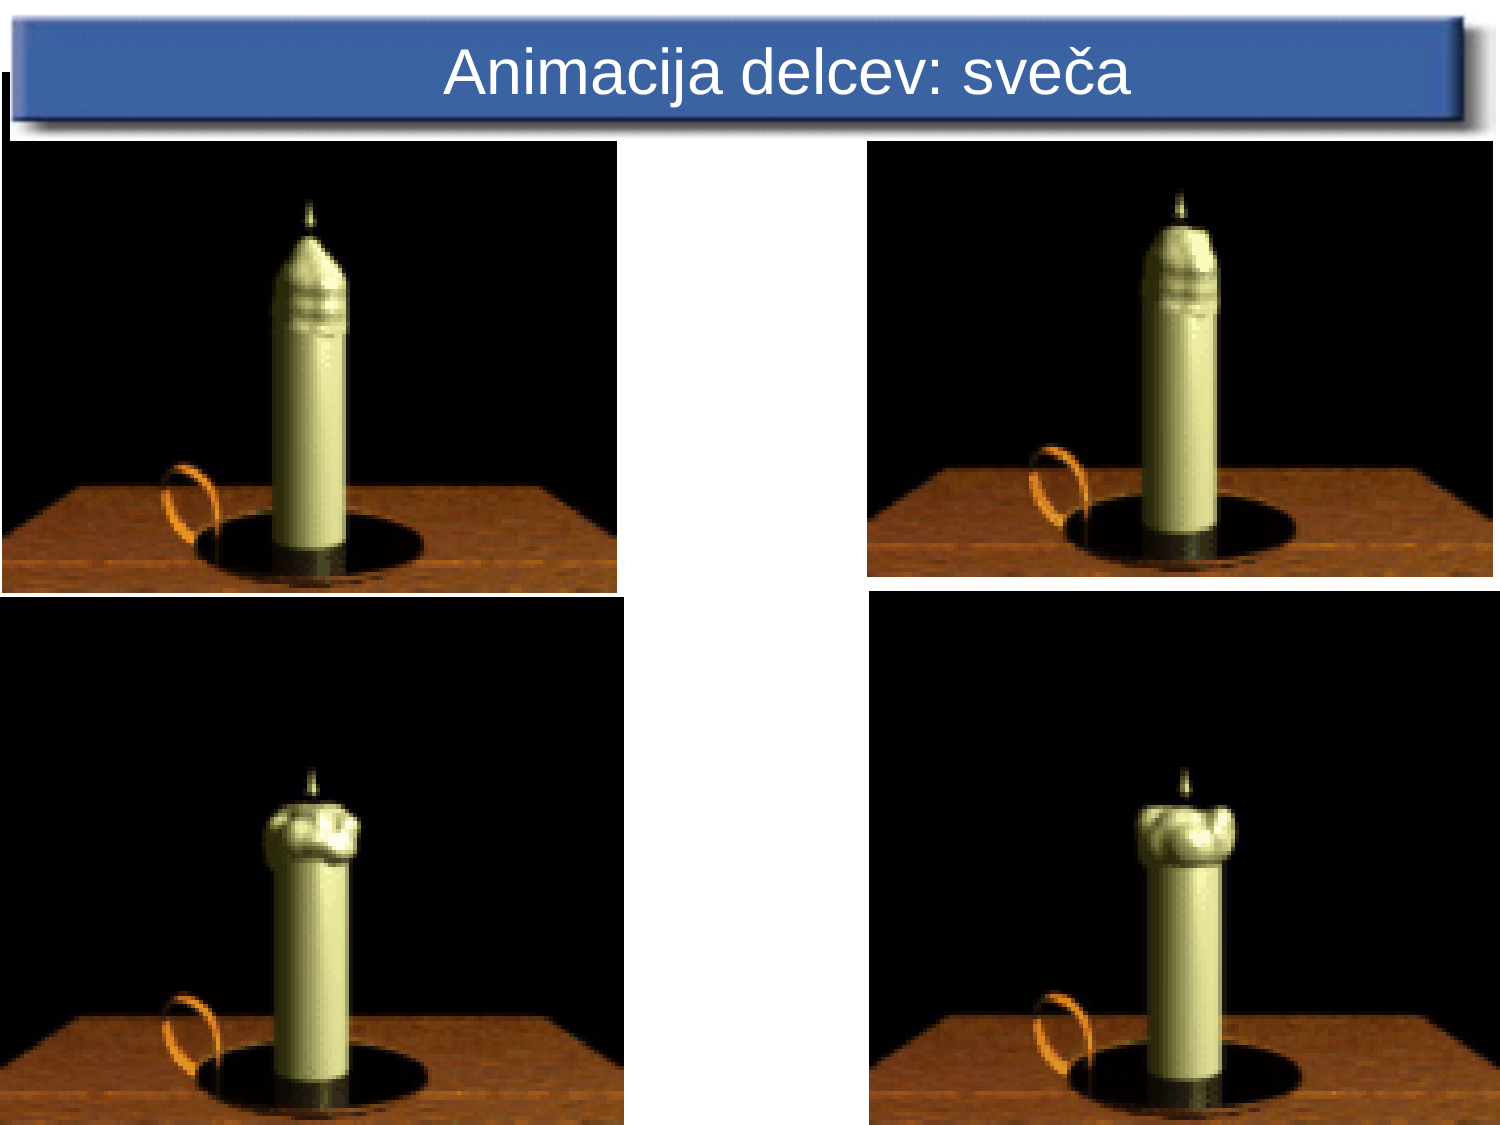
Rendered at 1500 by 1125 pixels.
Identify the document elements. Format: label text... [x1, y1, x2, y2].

picture [0, 597, 624, 1125]
title Animacija delcev: sveča [112, 0, 1463, 138]
picture [2, 13, 1496, 593]
picture [869, 591, 1500, 1125]
